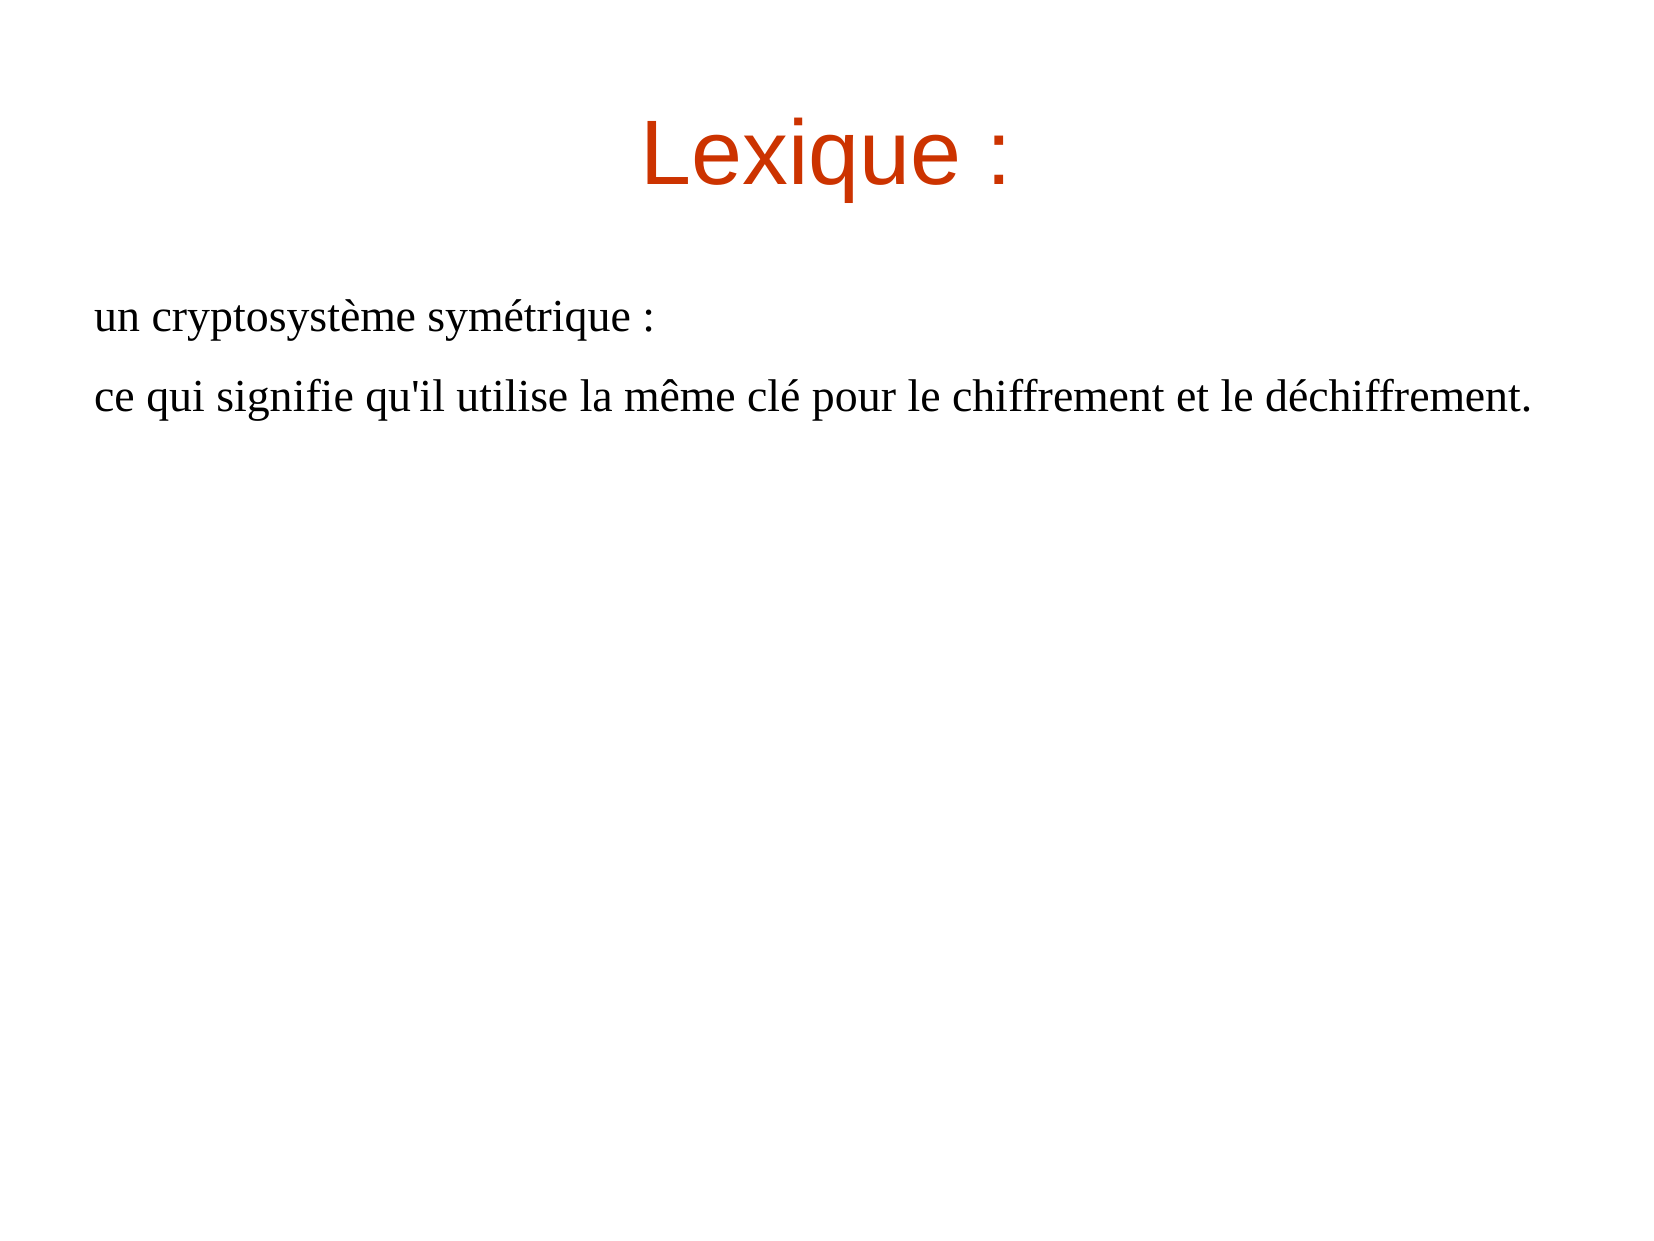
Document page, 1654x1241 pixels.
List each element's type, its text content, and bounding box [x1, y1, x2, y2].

title Lexique : [82, 49, 1571, 257]
list un cryptosystème symétrique : ce qui signifie qu'il utilise la même clé pour le chiffrement et le déchiffrement. [82, 290, 1571, 1010]
